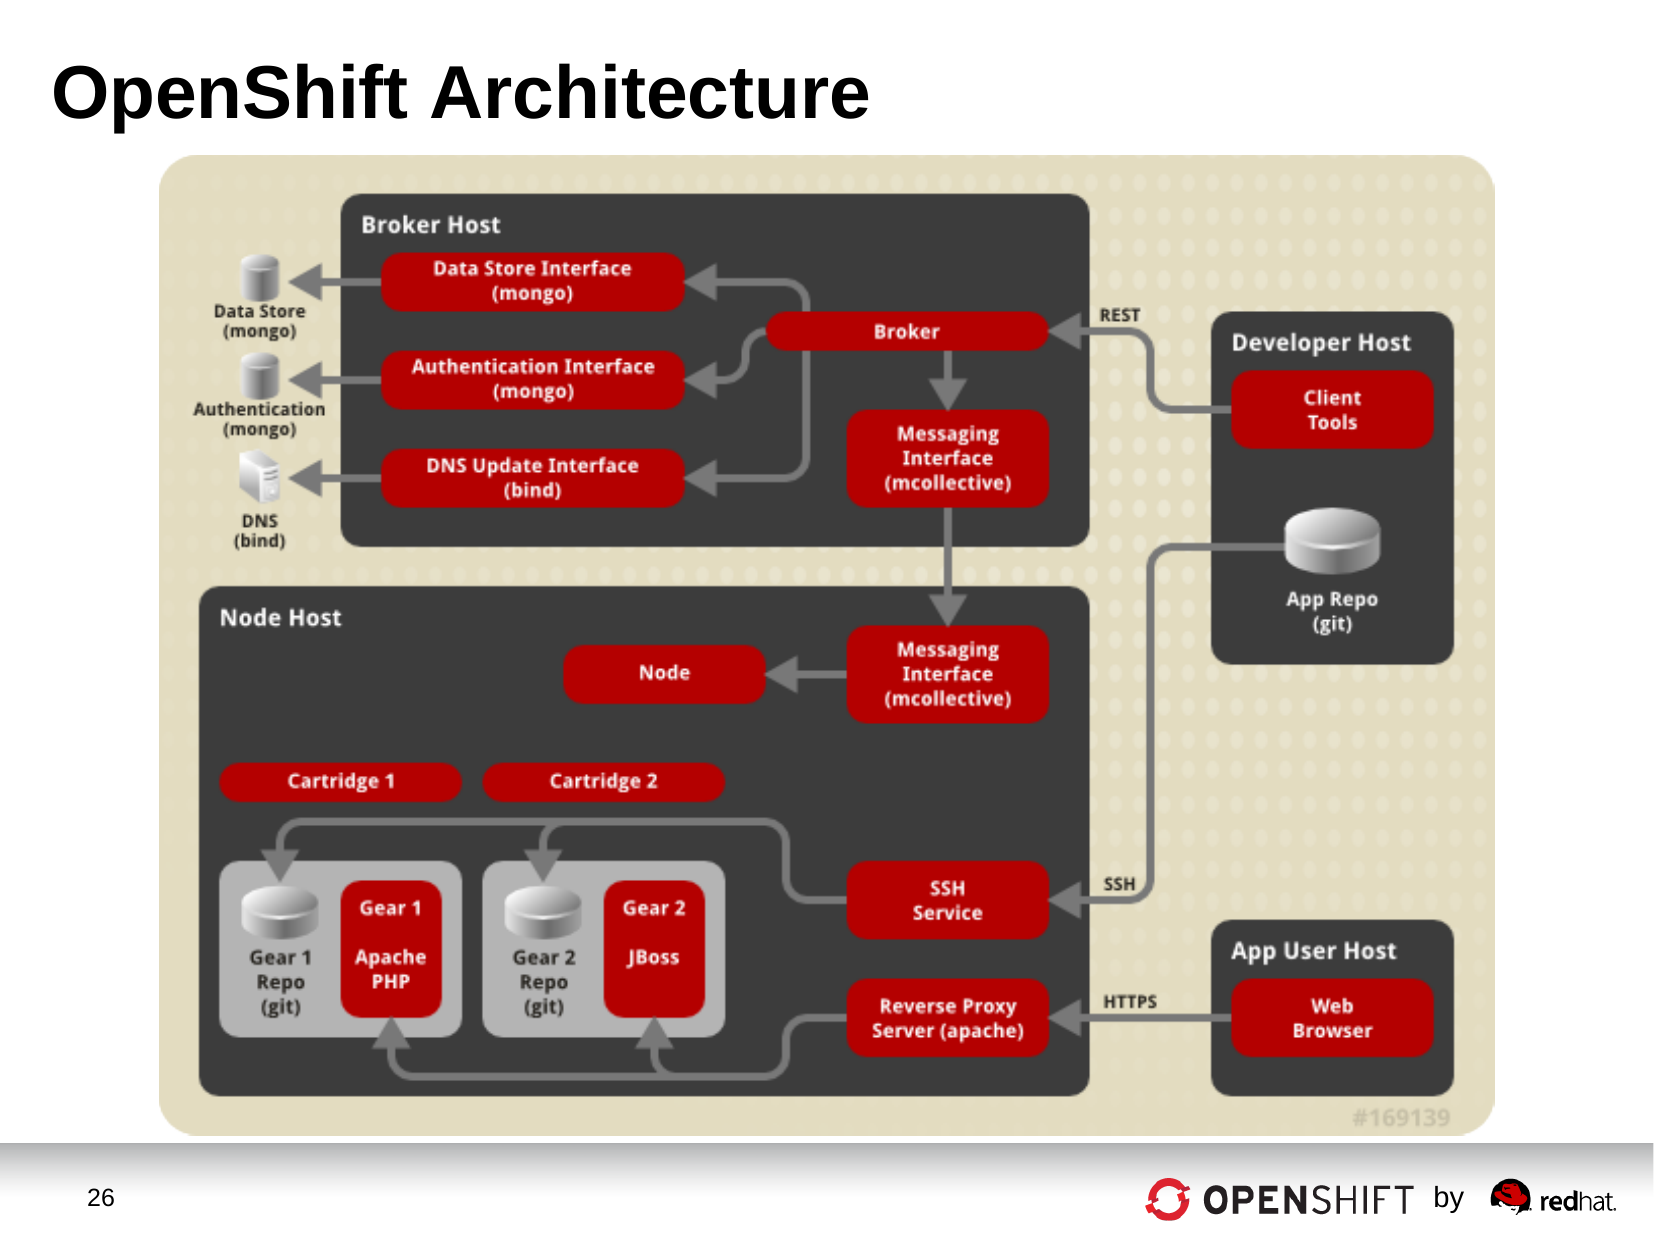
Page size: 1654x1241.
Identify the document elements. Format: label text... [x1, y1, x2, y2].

picture [0, 1143, 1654, 1241]
picture [159, 155, 1495, 1136]
title OpenShift Architecture [51, 0, 1540, 188]
